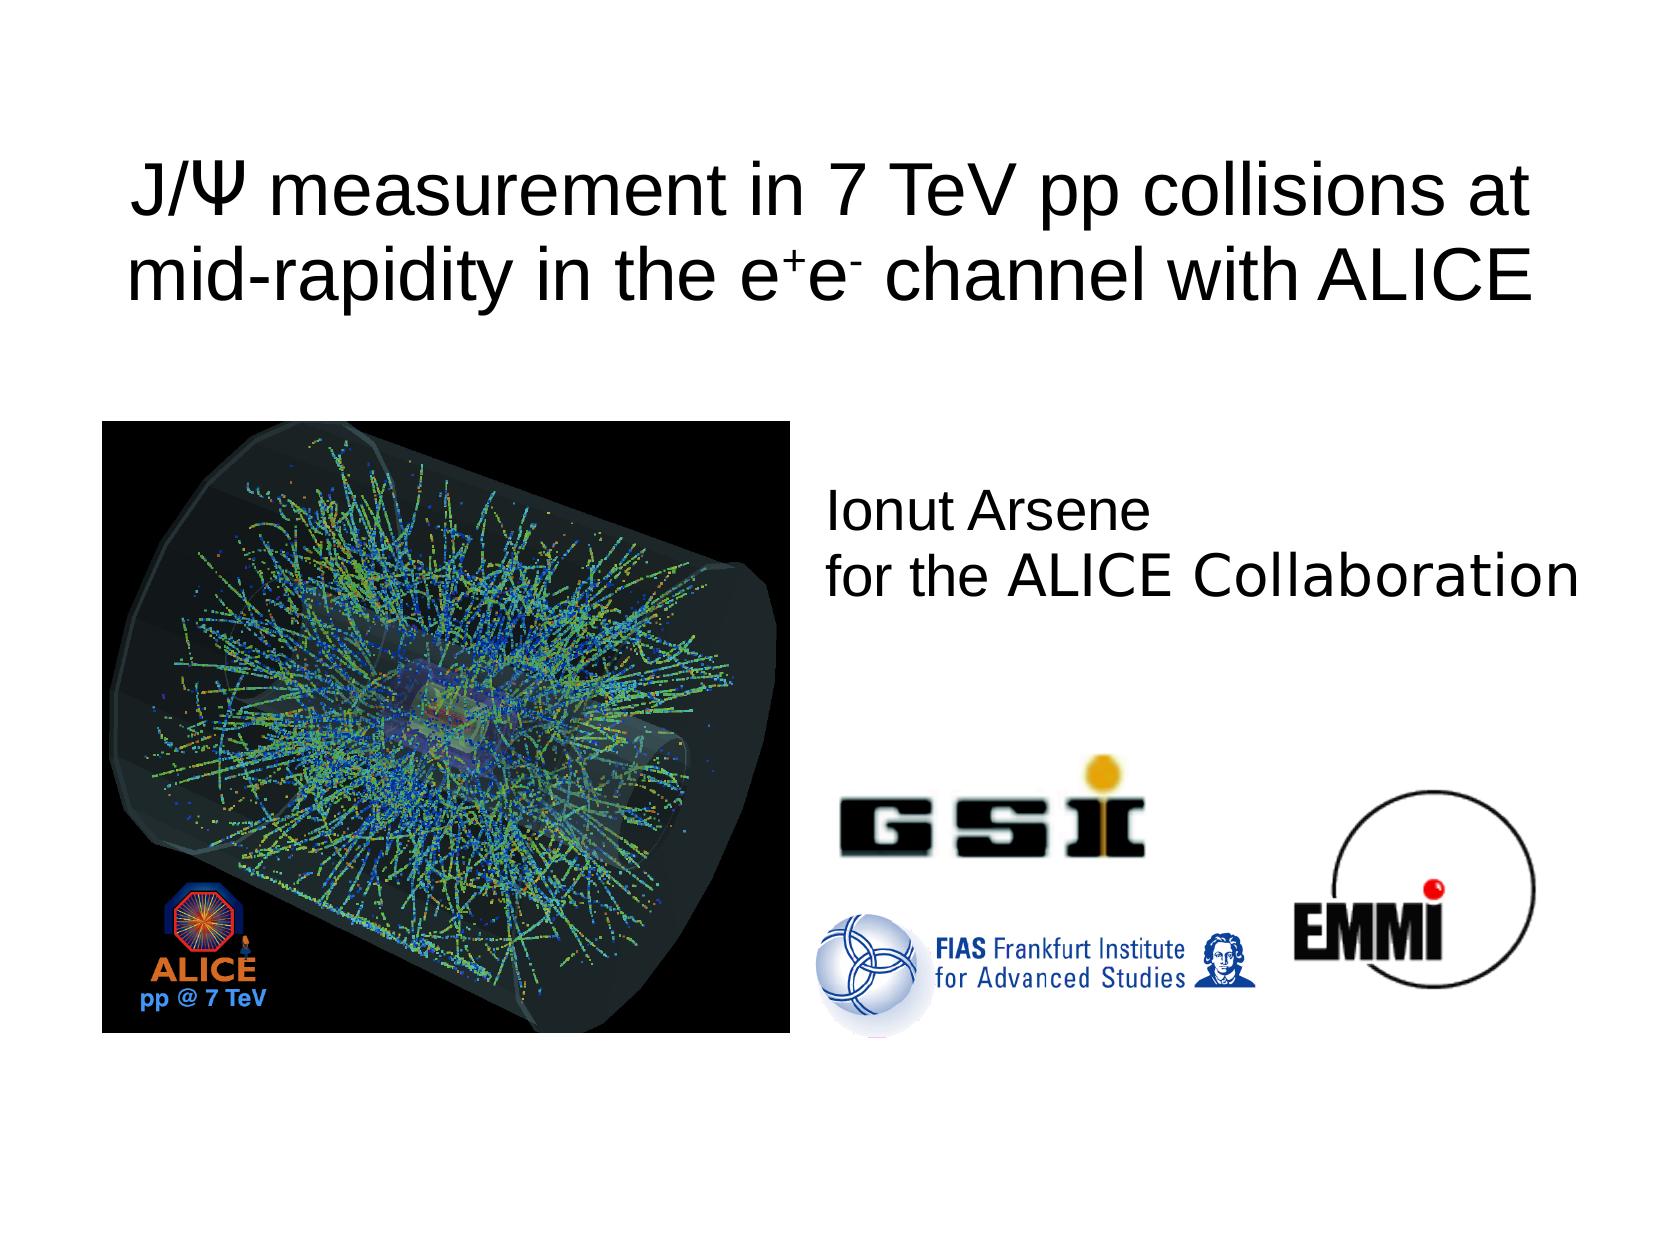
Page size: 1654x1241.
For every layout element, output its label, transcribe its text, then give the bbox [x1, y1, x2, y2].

picture [827, 749, 1156, 867]
subtitle Ionut Arsene for the ALICE Collaboration [825, 450, 1613, 638]
picture [102, 421, 790, 1033]
title J/Ψ measurement in 7 TeV pp collisions at mid-rapidity in the e+e- channel with ALICE [86, 143, 1576, 319]
picture [815, 733, 1595, 1047]
